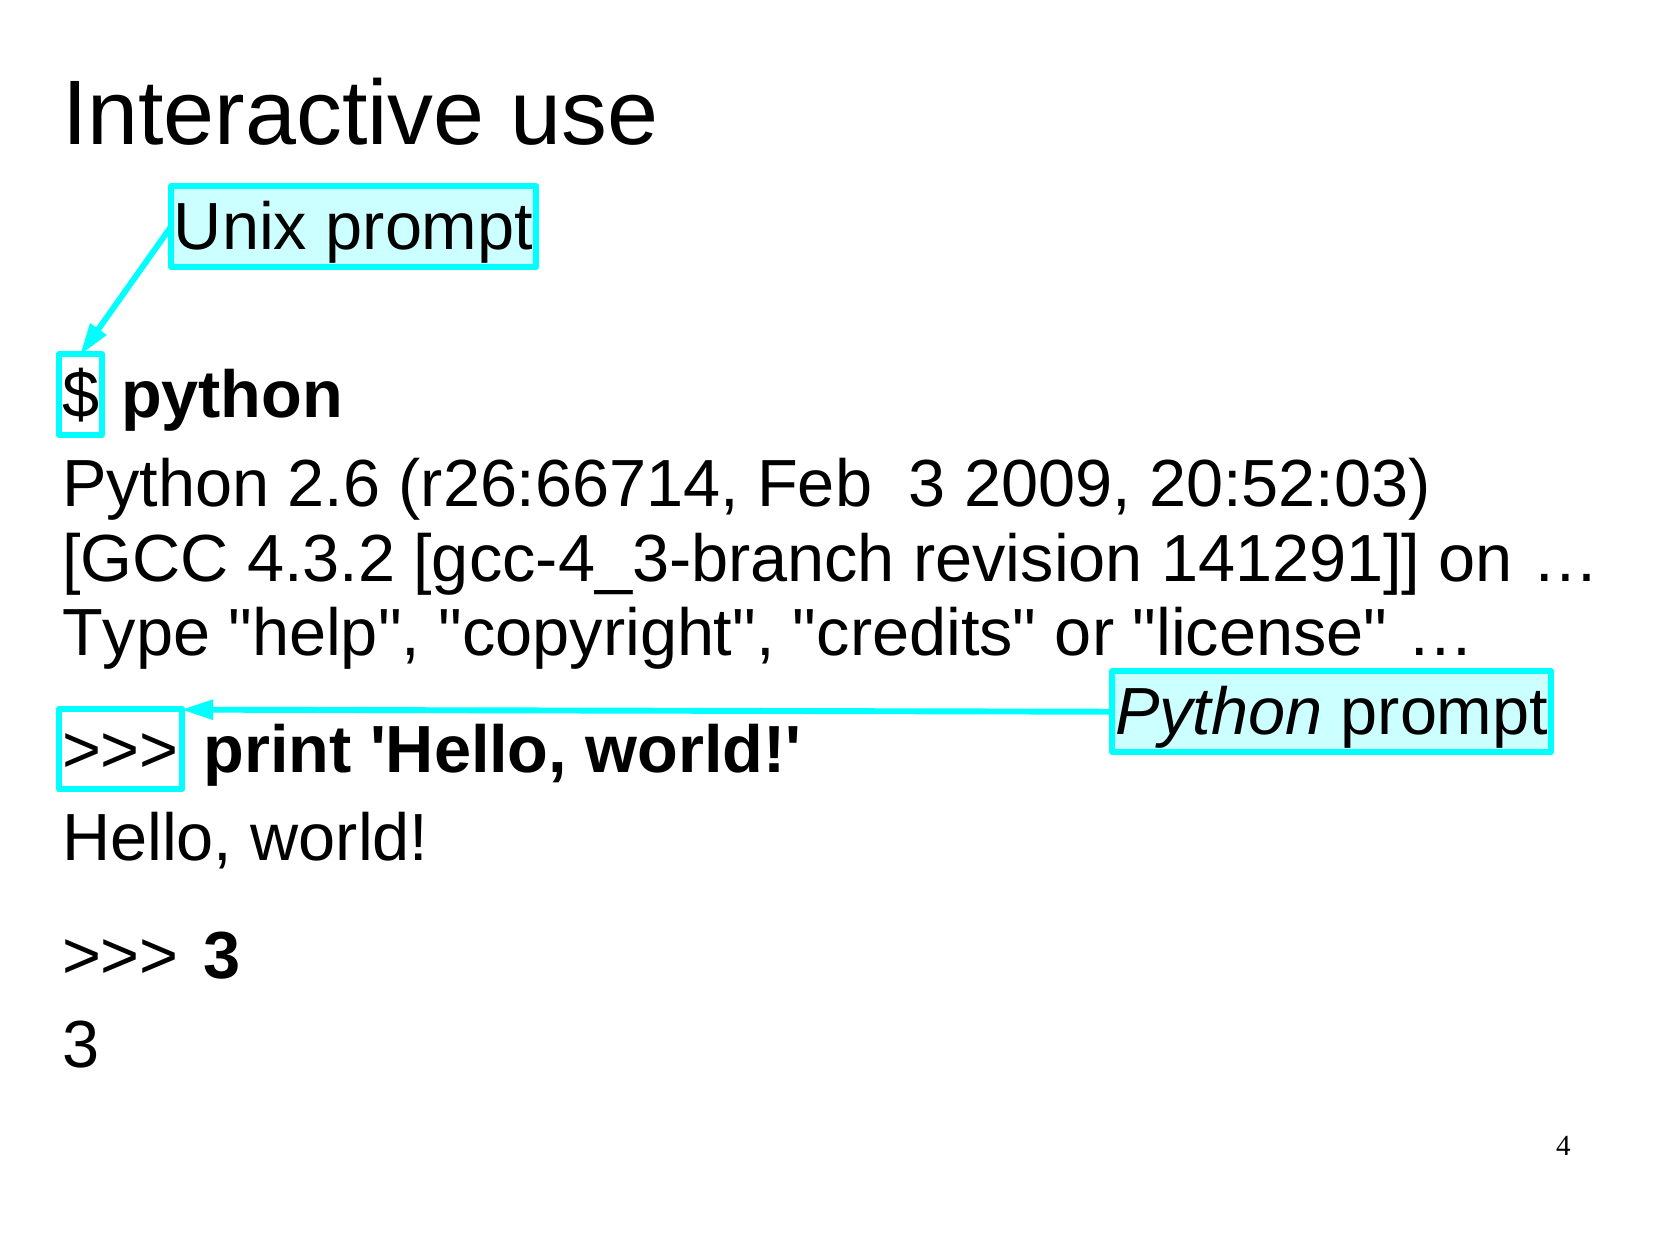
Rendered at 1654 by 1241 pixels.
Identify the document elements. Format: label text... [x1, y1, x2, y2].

text_box Python 2.6 (r26:66714, Feb 3 2009, 20:52:03) [GCC 4.3.2 [gcc-4_3-branch revision 141291]] on … Type "help", "copyright", "credits" or "license" … [59, 442, 1603, 674]
text_box Hello, world! [59, 797, 432, 879]
text_box >>> [59, 915, 183, 997]
text_box Unix prompt [171, 186, 537, 267]
text_box python [118, 354, 347, 436]
text_box Interactive use [59, 59, 663, 168]
text_box print 'Hello, world!' [200, 708, 806, 790]
text_box Python prompt [1112, 671, 1552, 753]
text_box $ [59, 354, 103, 436]
text_box 3 [59, 1004, 103, 1085]
text_box >>> [59, 708, 183, 790]
text_box 3 [200, 915, 244, 997]
